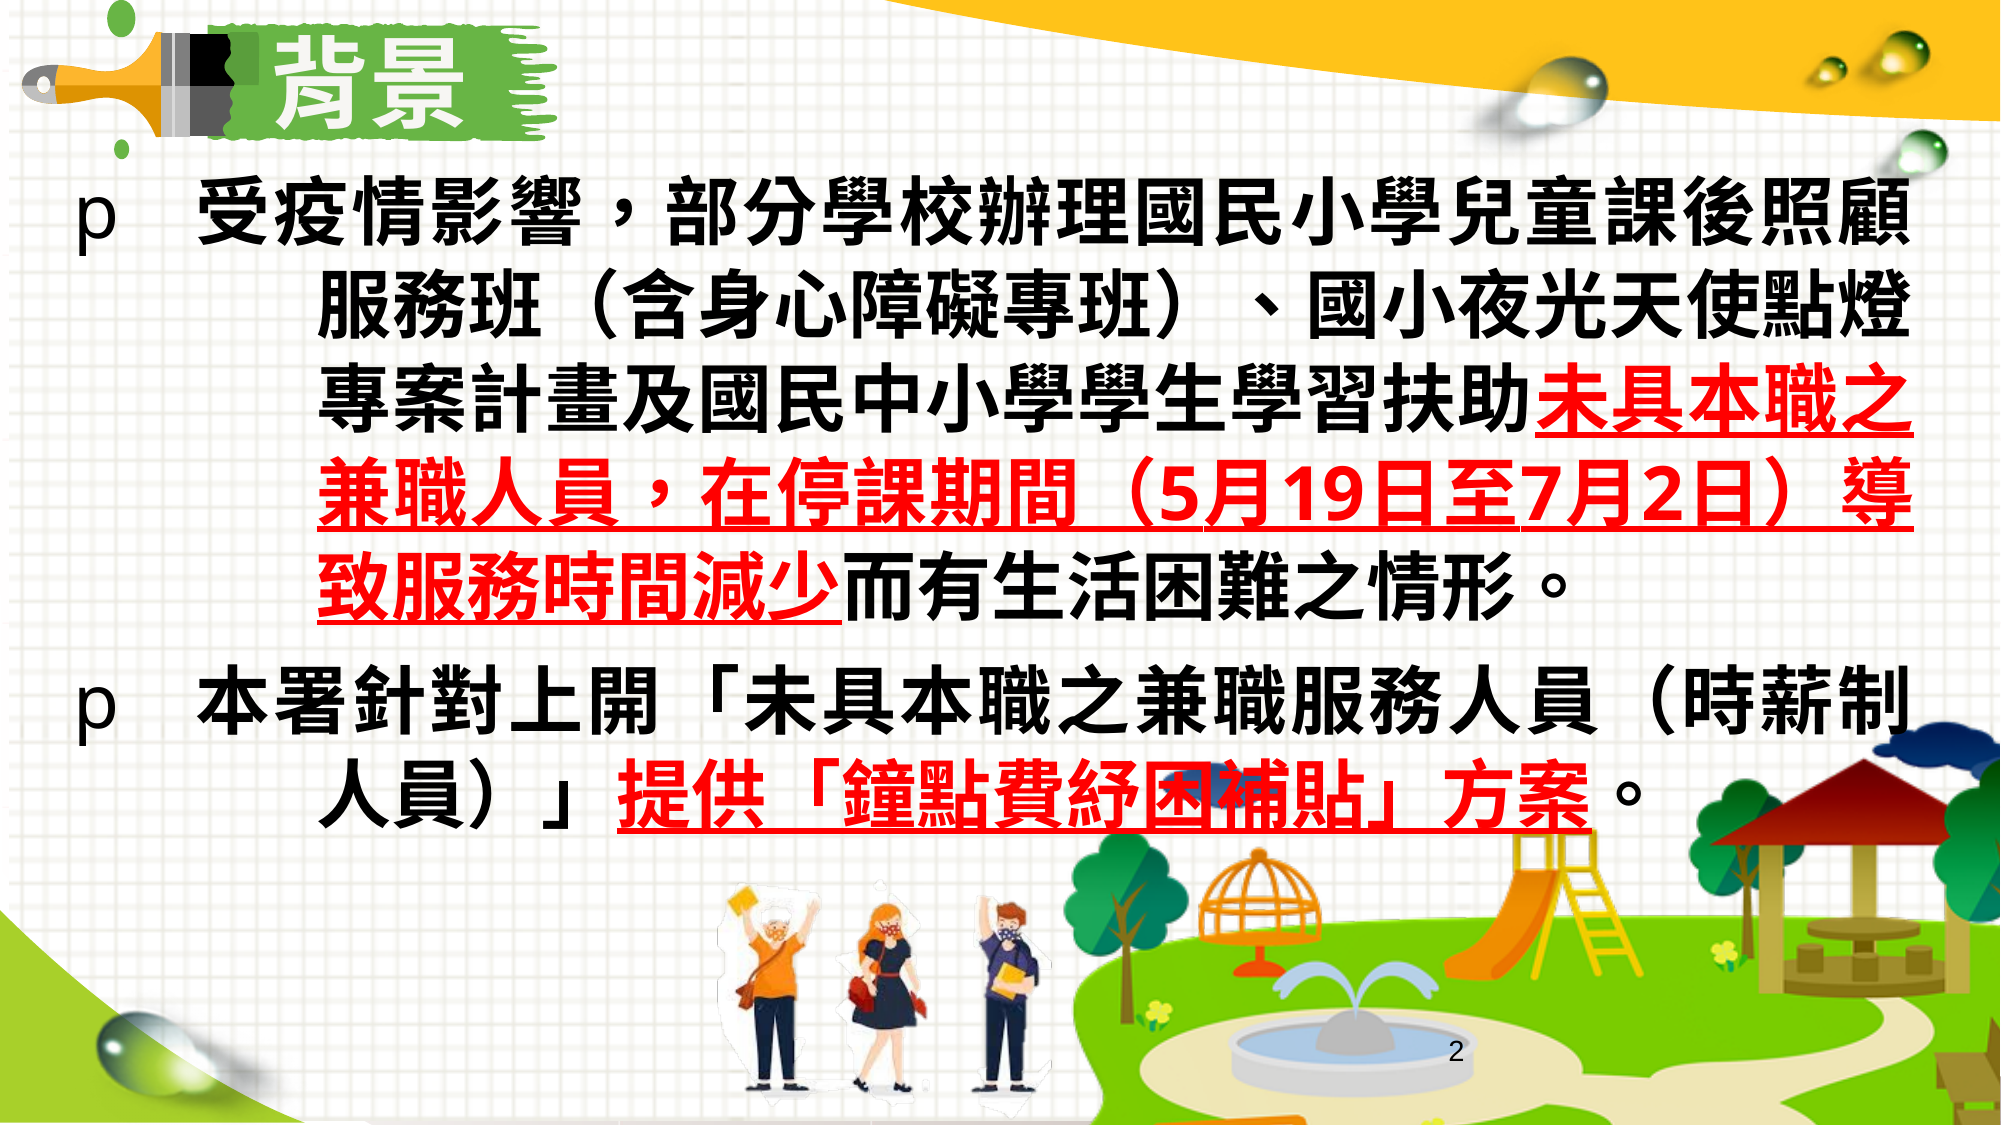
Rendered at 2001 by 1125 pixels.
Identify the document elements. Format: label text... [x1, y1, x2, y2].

text_box [114, 139, 130, 160]
text_box [107, 0, 136, 38]
text_box [21, 31, 207, 138]
text_box 背景 [207, 13, 638, 148]
text_box <編號> [1433, 1024, 1900, 1103]
text_box 受疫情影響，部分學校辦理國民小學兒童課後照顧服務班（含身心障礙專班）、國小夜光天使點燈專案計畫及國民中小學學生學習扶助未具本職之兼職人員，在停課期間（5月19日至7月2日）導致服務時間減少而有生活困難之情形。 本署針對上開「未具本職之兼職服務人員（時薪制人員）」提供「鐘點費紓困補貼」方案。 [58, 152, 1930, 914]
picture [9, 0, 2001, 1125]
